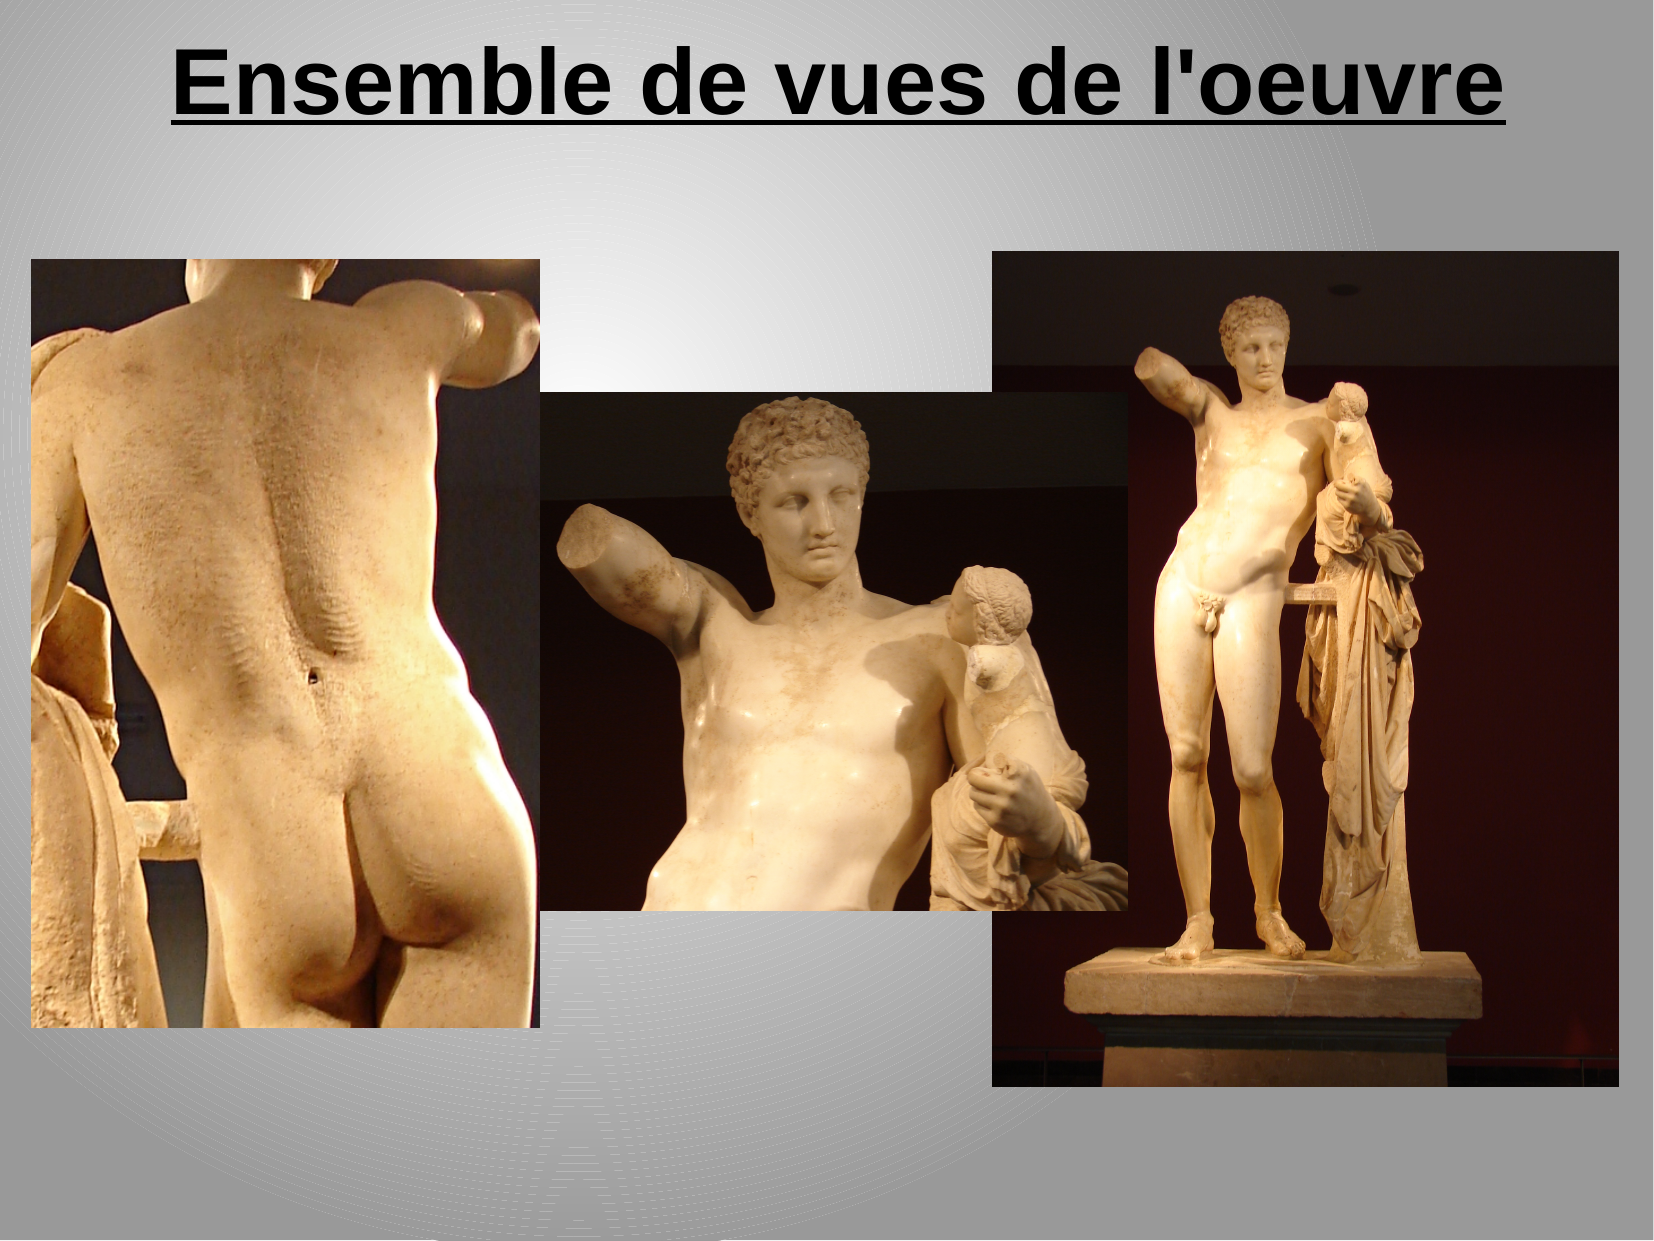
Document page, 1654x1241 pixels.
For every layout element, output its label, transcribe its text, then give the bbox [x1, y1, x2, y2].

text_box Ensemble de vues de l'oeuvre [0, 22, 1654, 142]
picture [31, 251, 1619, 1087]
